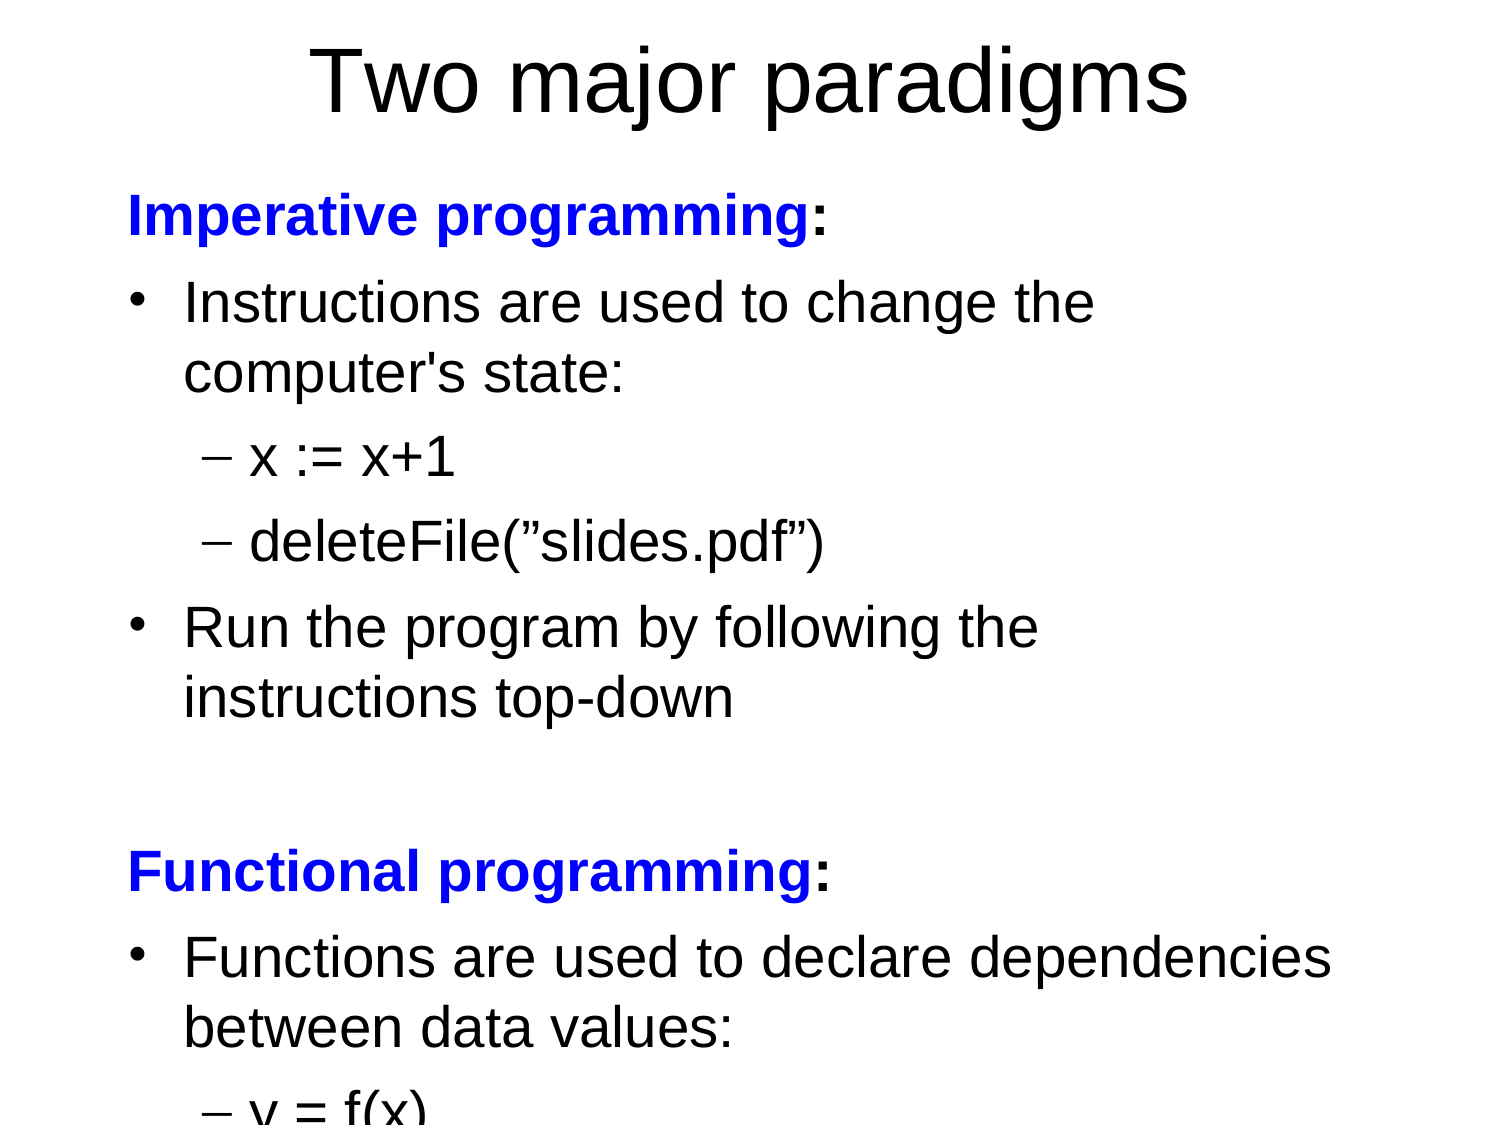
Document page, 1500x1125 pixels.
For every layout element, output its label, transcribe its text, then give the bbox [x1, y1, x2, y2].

list Imperative programming: Instructions are used to change the computer's state: x := x+1 deleteFile(”slides.pdf”) Run the program by following the instructions top-down Functional programming: Functions are used to declare dependencies between data values: y = f(x) Dependencies drive evaluation [112, 170, 1351, 1072]
title Two major paradigms [112, 0, 1388, 170]
